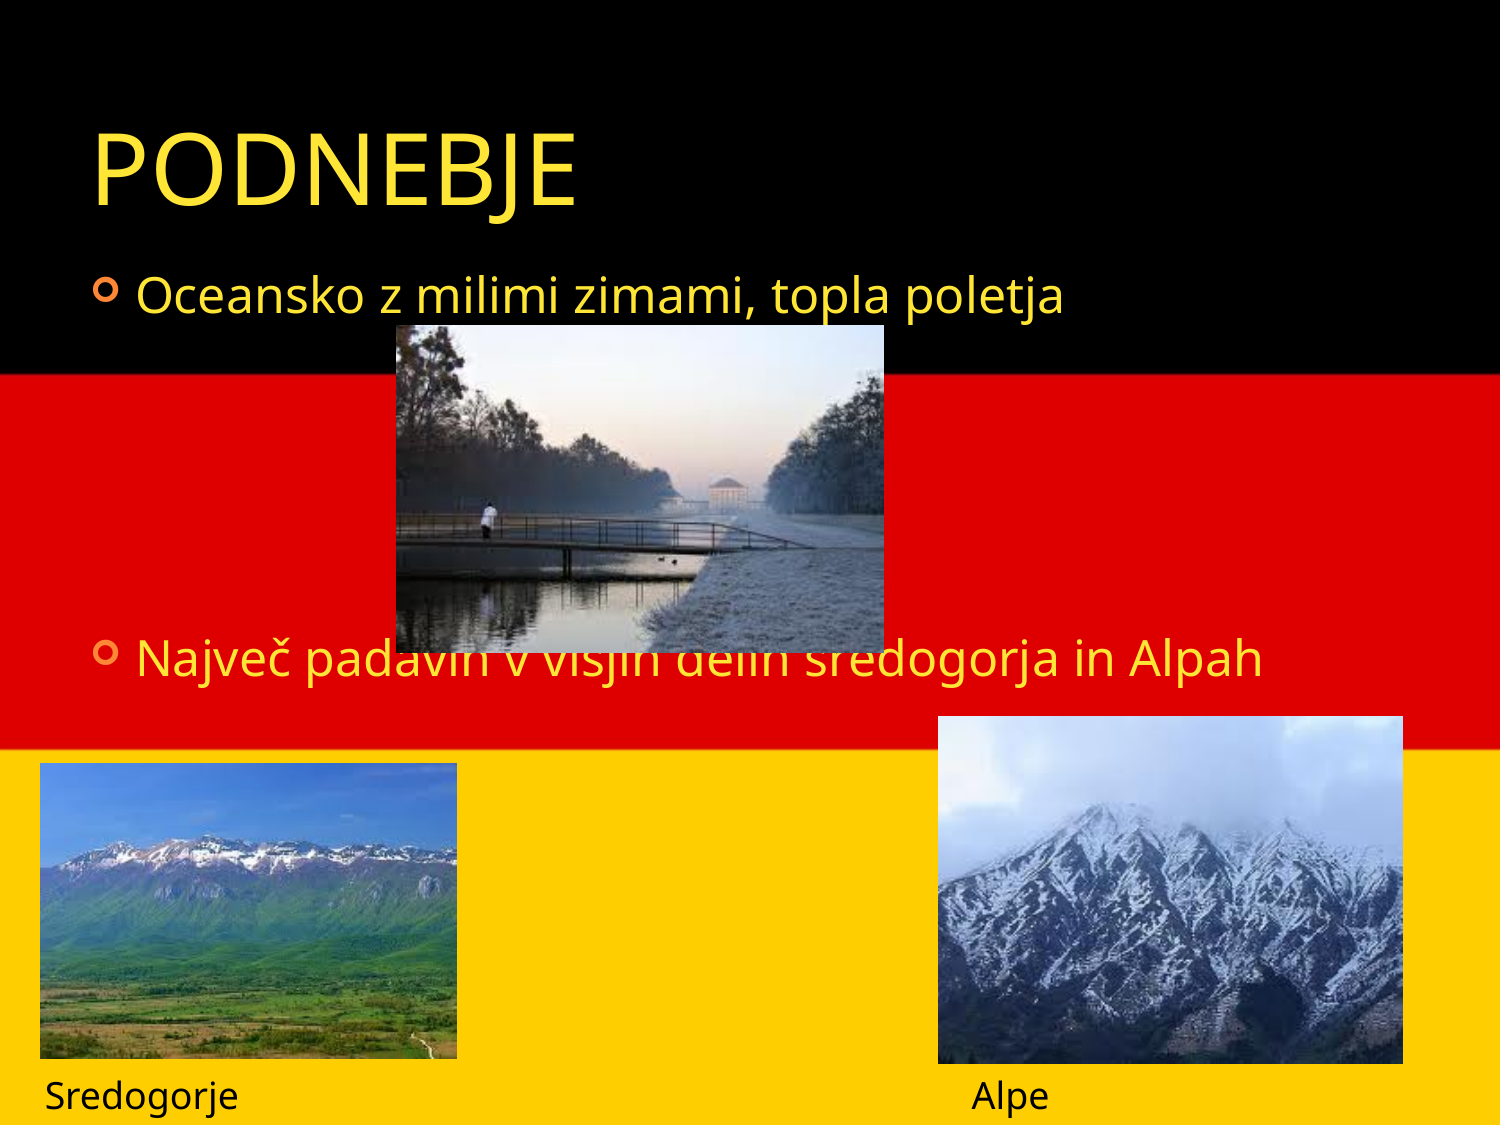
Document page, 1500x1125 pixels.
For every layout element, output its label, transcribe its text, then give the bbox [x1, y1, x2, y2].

title PODNEBJE [75, 45, 1300, 233]
text_box Sredogorje [29, 1064, 467, 1125]
text_box Alpe [956, 1064, 1431, 1125]
picture [0, 0, 1500, 1125]
list Oceansko z milimi zimami, topla poletja Največ padavin v višjih delih sredogorja in Alpah [75, 256, 1300, 1056]
